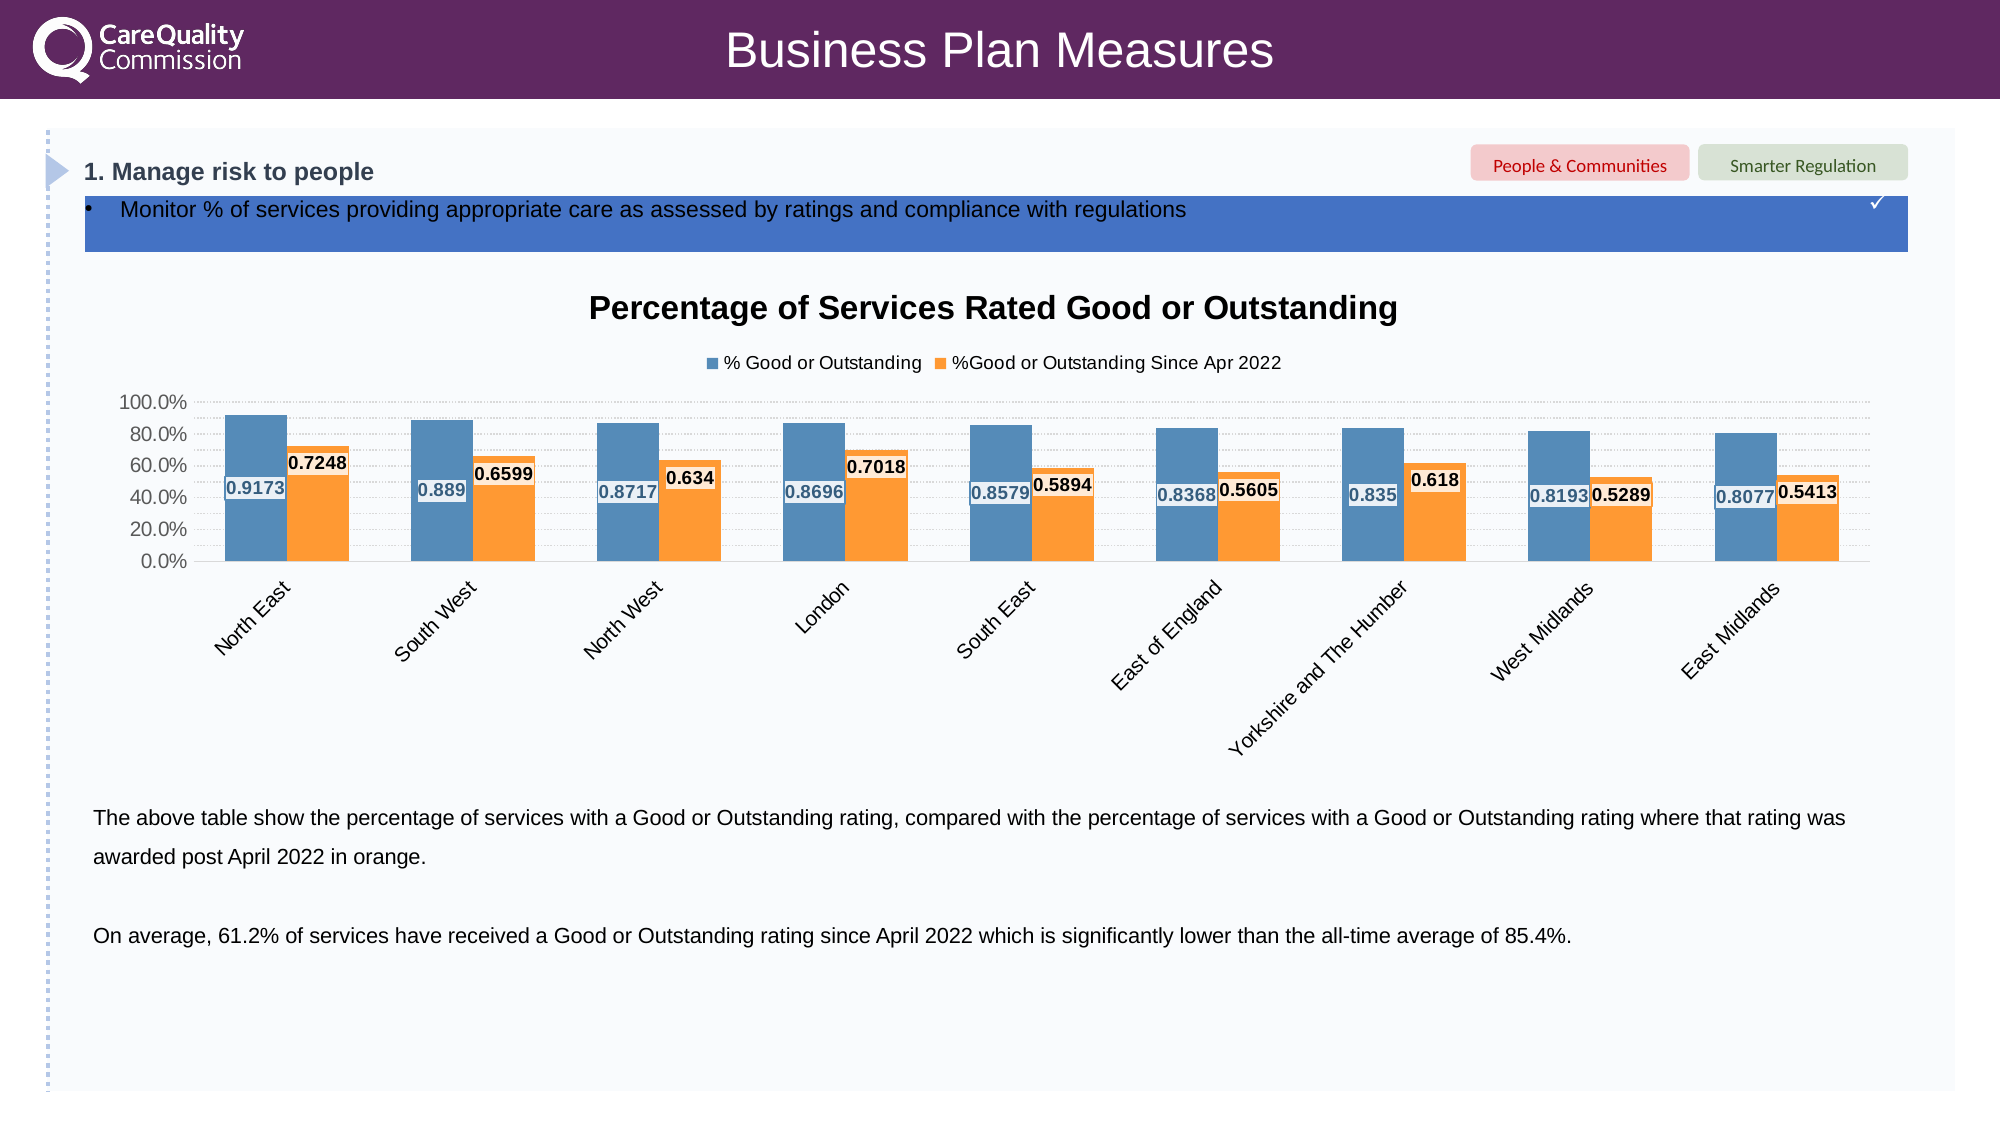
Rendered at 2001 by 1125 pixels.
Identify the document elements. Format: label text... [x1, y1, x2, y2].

table_header Monitor % of services providing appropriate care as assessed by ratings and compliance with regulations [85, 196, 1848, 252]
text_box [45, 128, 1955, 1091]
chart [82, 261, 1907, 775]
text_box The above table show the percentage of services with a Good or Outstanding rating, compared with the percentage of services with a Good or Outstanding rating where that rating was awarded post April 2022 in orange. On average, 61.2% of services have received a Good or Outstanding rating since April 2022 which is significantly lower than the all-time average of 85.4%. [78, 782, 1924, 954]
table_header  [1848, 196, 1908, 252]
text_box 1. Manage risk to people [69, 147, 670, 194]
text_box [0, 0, 2000, 99]
text_box People & Communities [1470, 144, 1690, 181]
text_box Business Plan Measures [641, 9, 1358, 86]
text_box Smarter Regulation [1698, 144, 1909, 181]
picture [32, 16, 245, 84]
